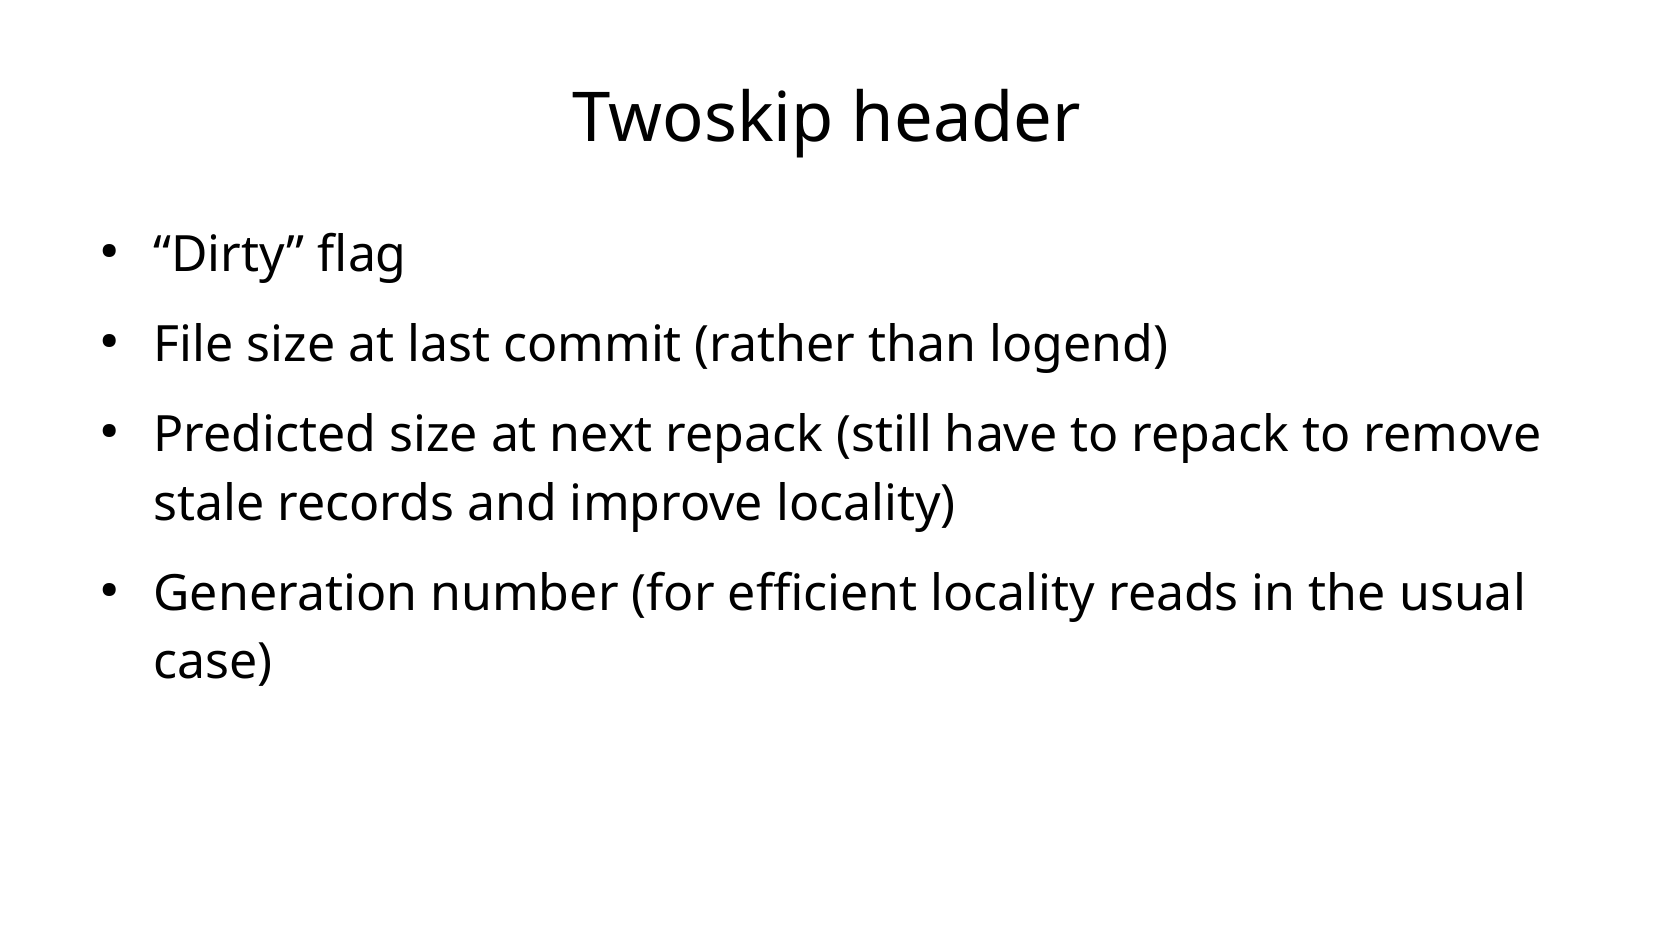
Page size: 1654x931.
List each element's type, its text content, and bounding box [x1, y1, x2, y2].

title Twoskip header [82, 37, 1571, 193]
list “Dirty” flag File size at last commit (rather than logend) Predicted size at next repack (still have to repack to remove stale records and improve locality) Generation number (for efficient locality reads in the usual case) [82, 217, 1571, 758]
